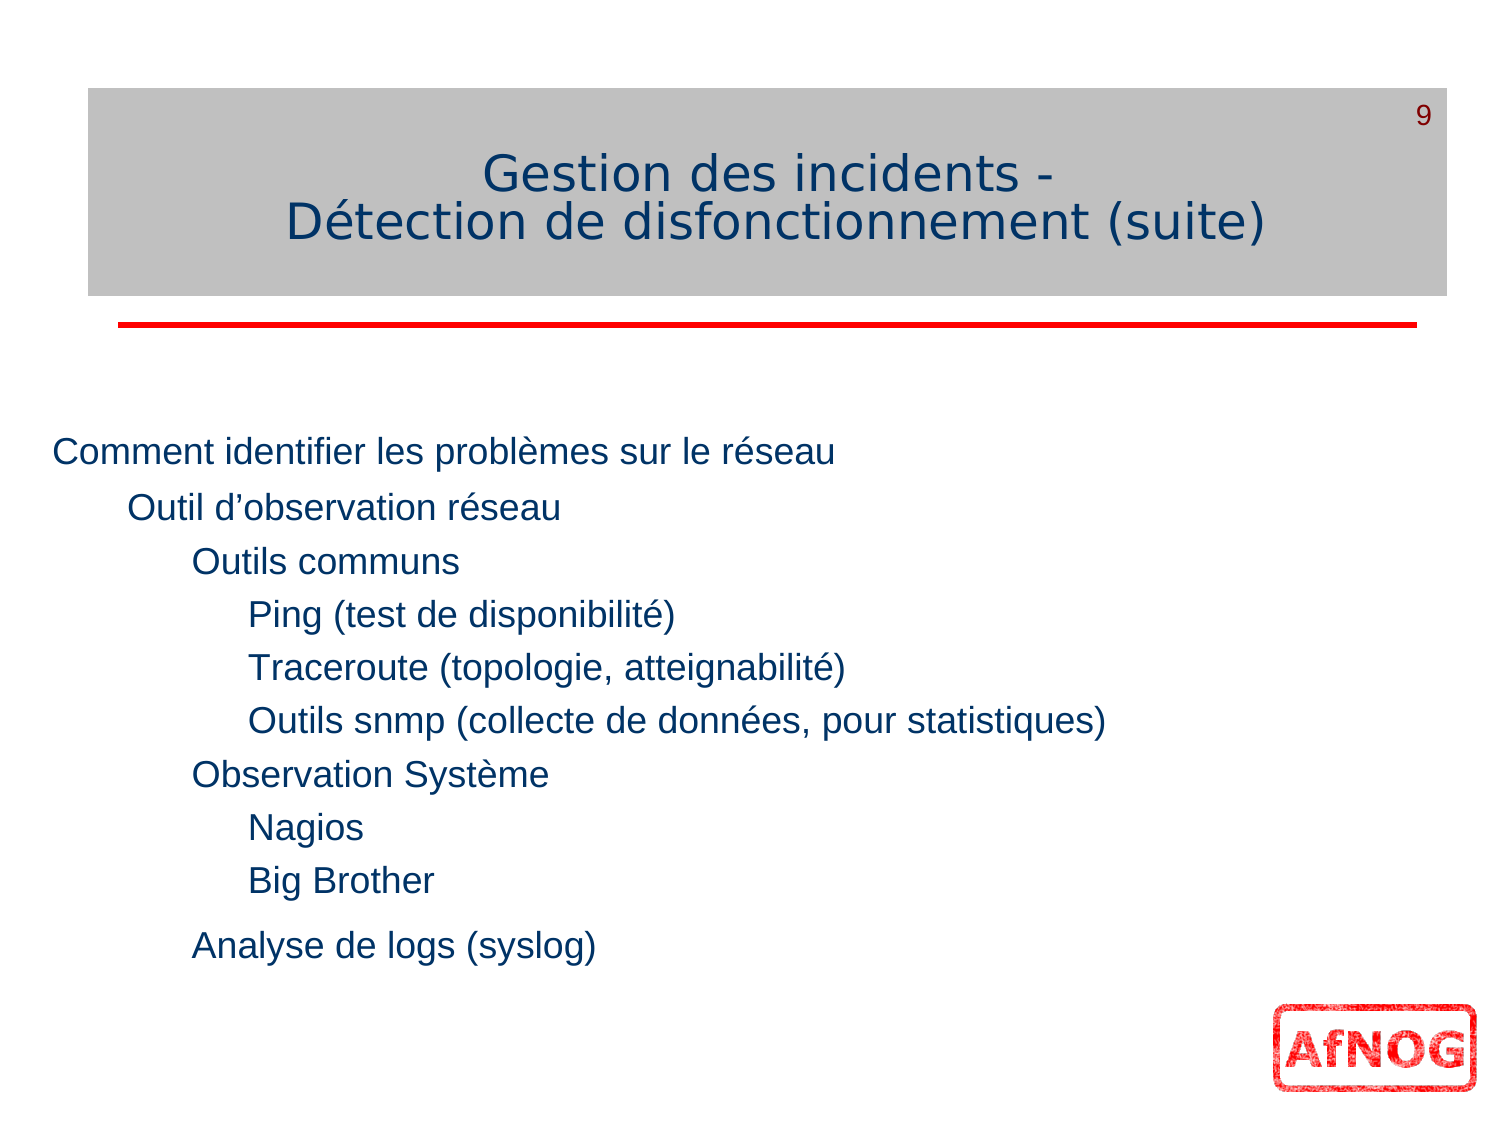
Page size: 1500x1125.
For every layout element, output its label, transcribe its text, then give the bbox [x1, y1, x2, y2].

title Gestion des incidents - Détection de disfonctionnement (suite) [137, 87, 1400, 315]
picture [1273, 1003, 1477, 1092]
list Comment identifier les problèmes sur le réseau Outil d’observation réseau Outils communs Ping (test de disponibilité) Traceroute (topologie, atteignabilité) Outils snmp (collecte de données, pour statistiques) Observation Système Nagios Big Brother Analyse de logs (syslog) [37, 412, 1438, 1026]
